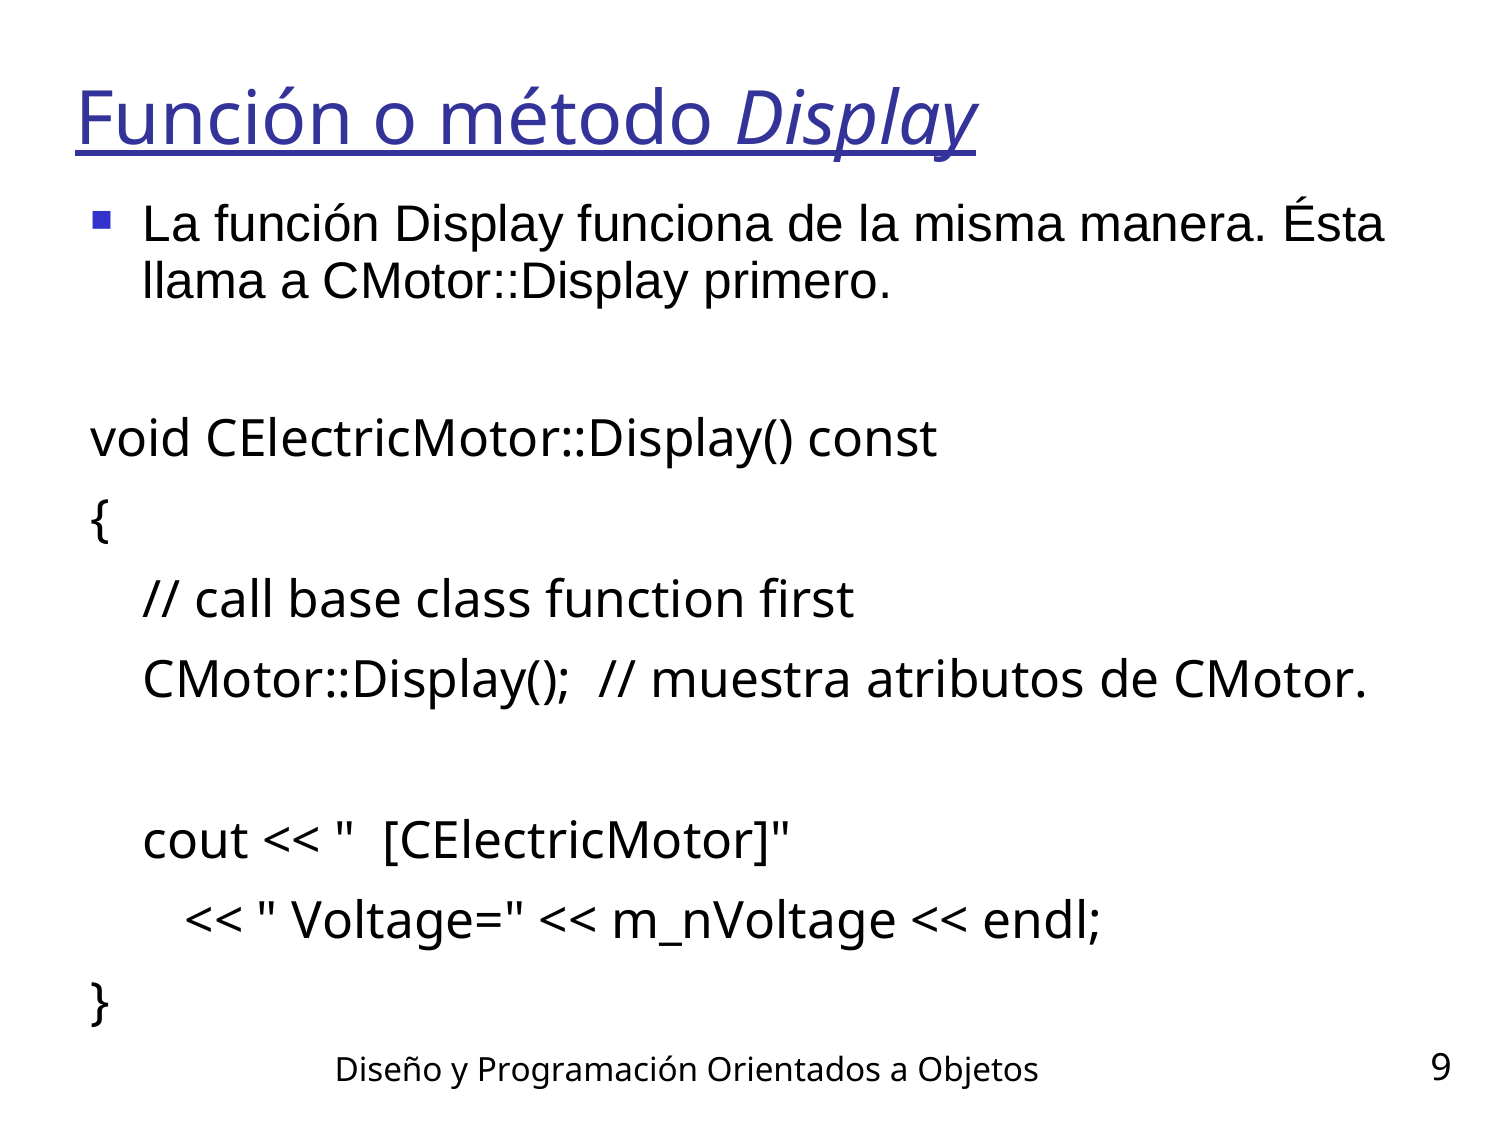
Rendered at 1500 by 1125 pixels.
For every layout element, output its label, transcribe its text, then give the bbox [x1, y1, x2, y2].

list La función Display funciona de la misma manera. Ésta llama a CMotor::Display primero. void CElectricMotor::Display() const { // call base class function first CMotor::Display(); // muestra atributos de CMotor. cout << " [CElectricMotor]" << " Voltage=" << m_nVoltage << endl; } [75, 187, 1462, 1051]
title Función o método Display [75, 30, 1466, 193]
